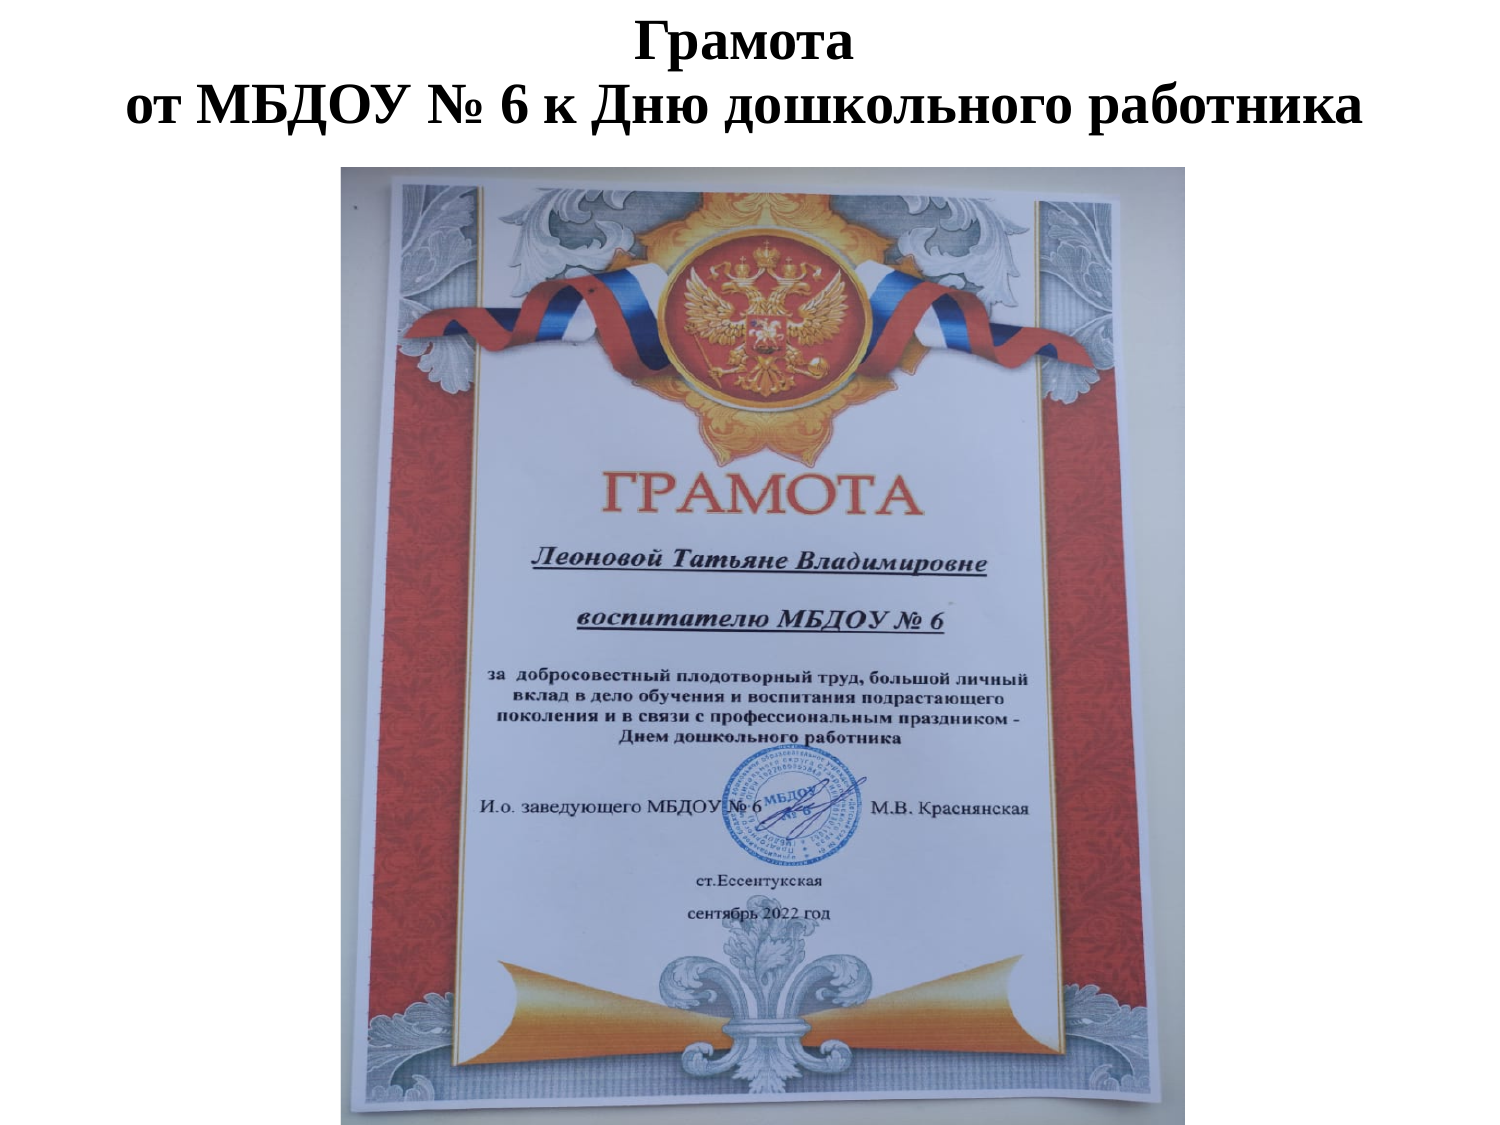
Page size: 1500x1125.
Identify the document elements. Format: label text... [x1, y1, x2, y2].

picture [340, 166, 1185, 1125]
text_box Грамота от МБДОУ № 6 к Дню дошкольного работника [0, 0, 1500, 144]
